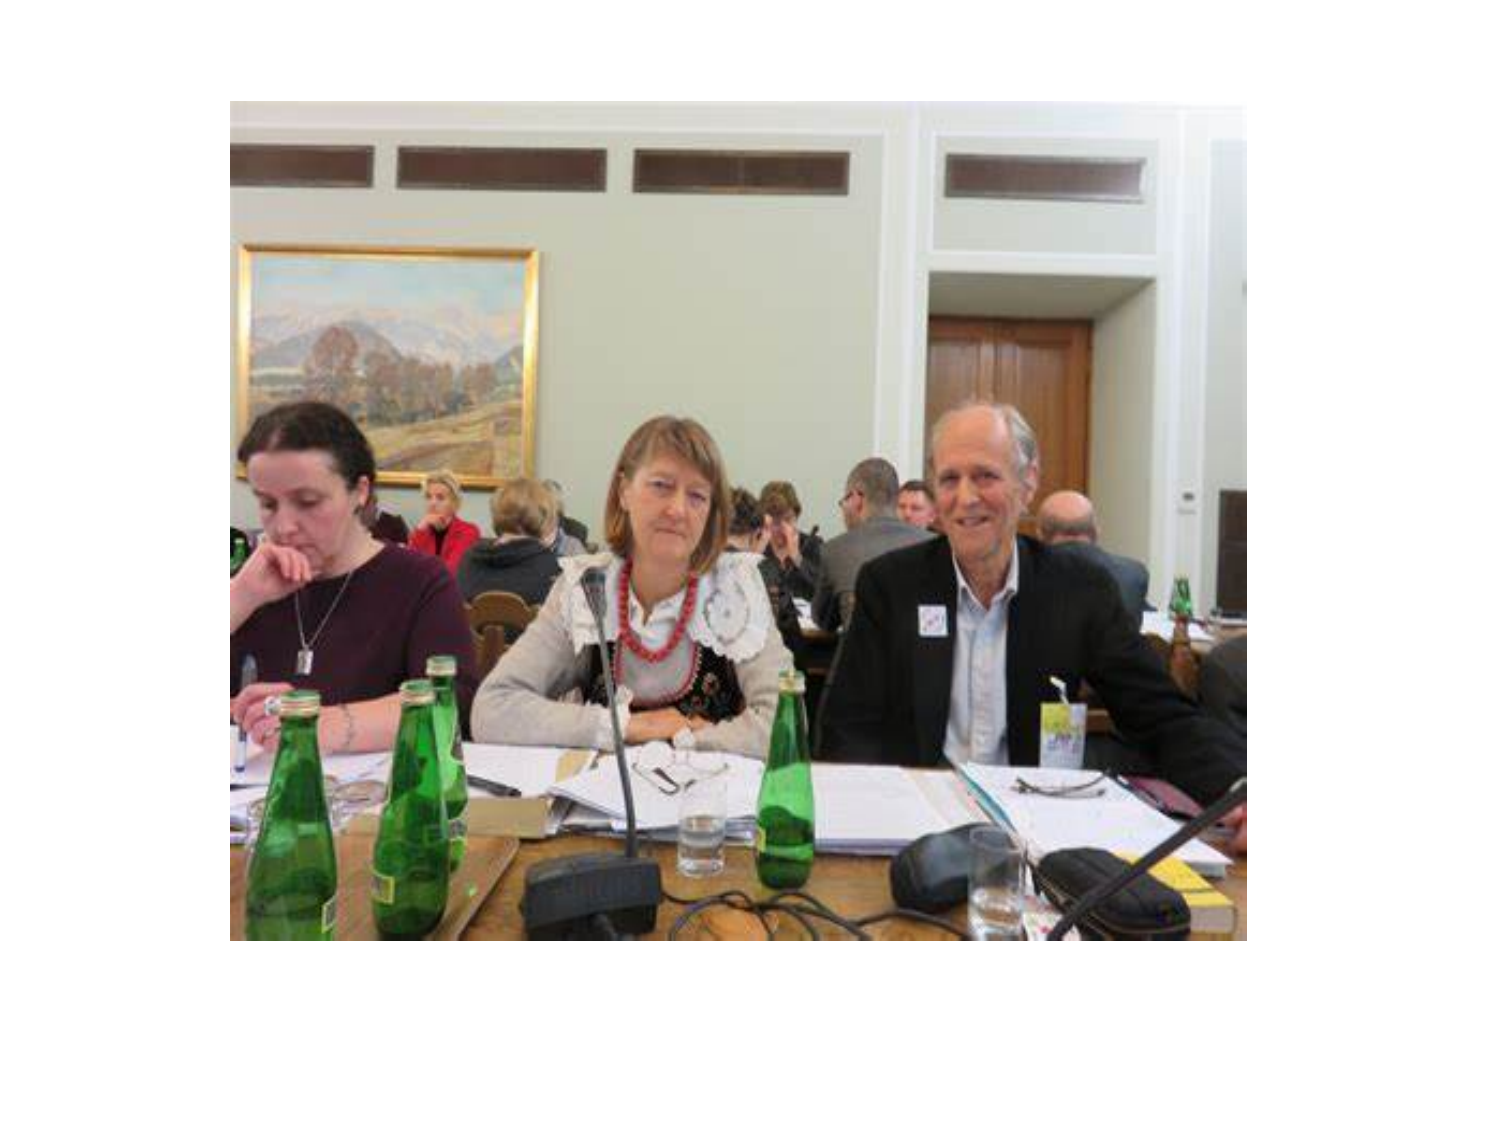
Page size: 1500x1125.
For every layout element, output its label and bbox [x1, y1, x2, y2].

picture [230, 101, 1247, 941]
